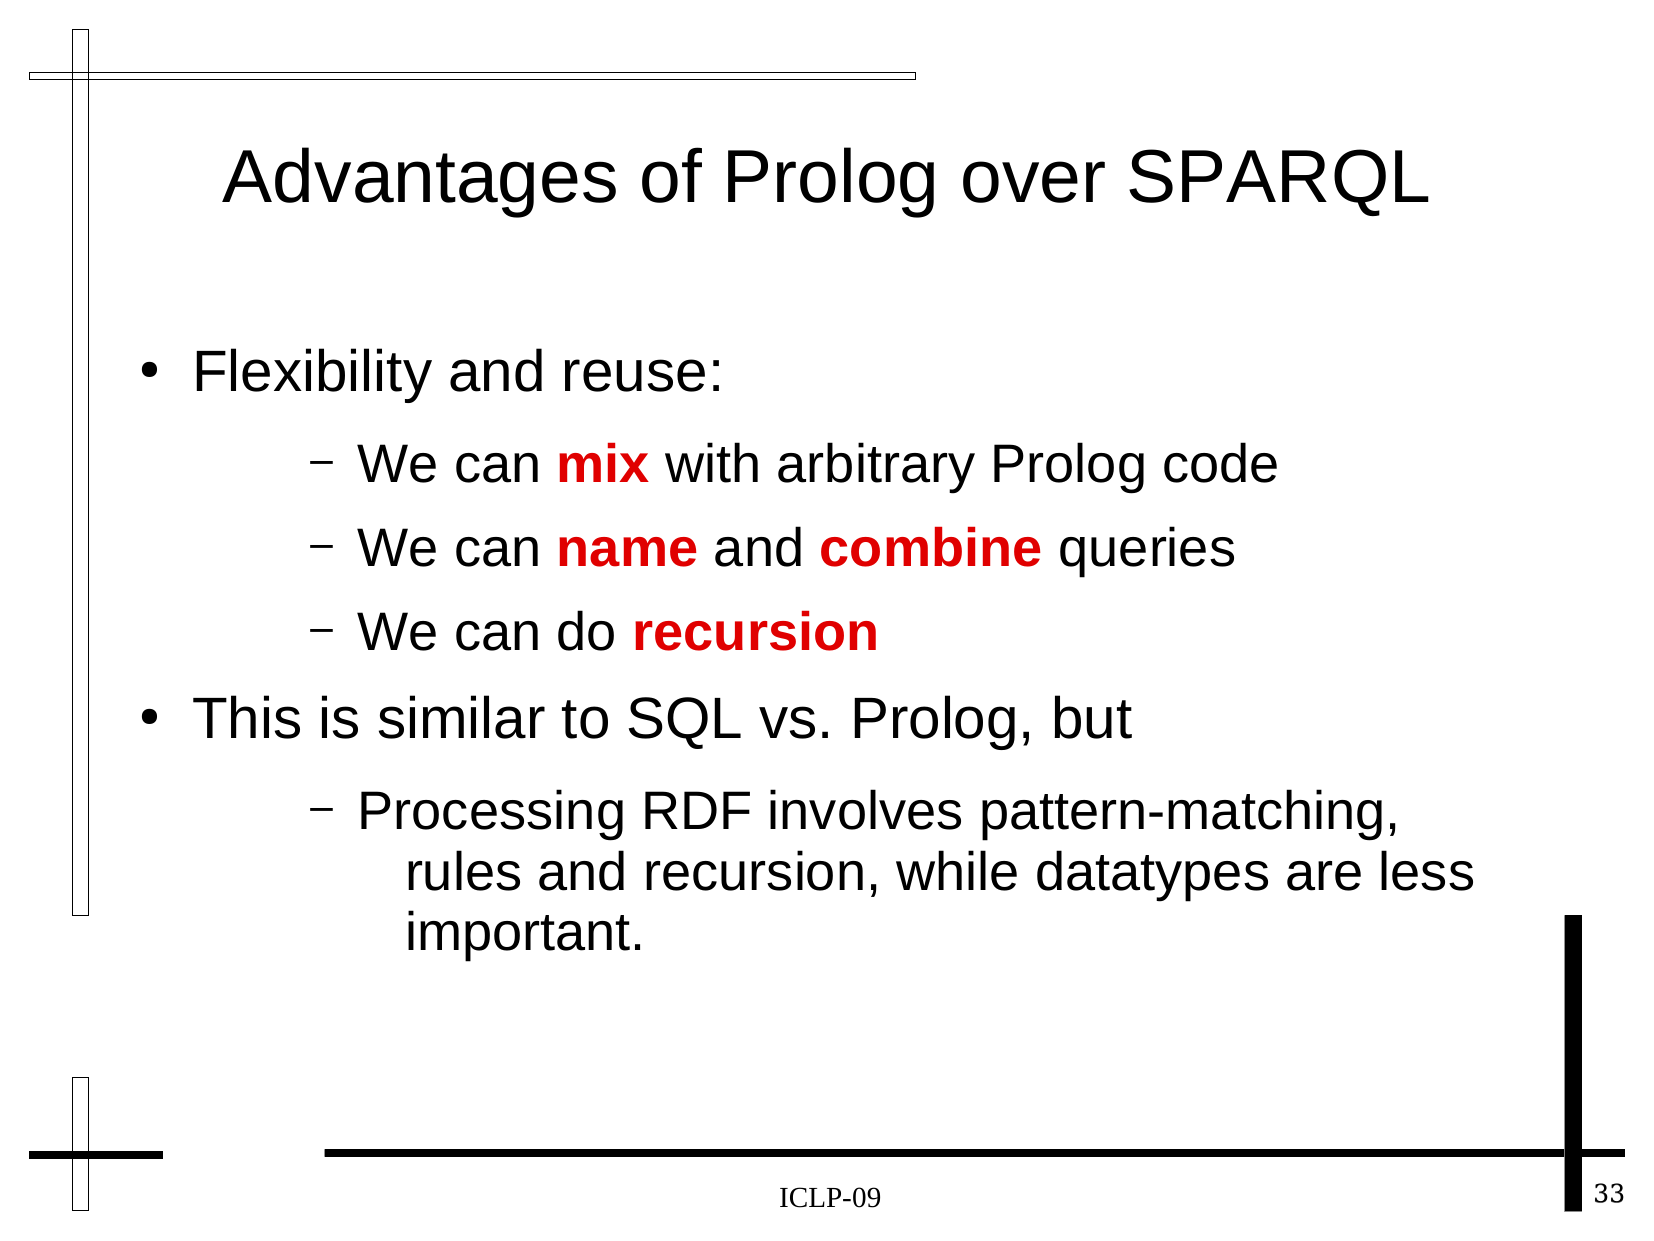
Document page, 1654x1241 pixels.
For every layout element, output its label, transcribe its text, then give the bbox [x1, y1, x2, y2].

list Flexibility and reuse: We can mix with arbitrary Prolog code We can name and combine queries We can do recursion This is similar to SQL vs. Prolog, but Processing RDF involves pattern-matching, rules and recursion, while datatypes are less important. [121, 338, 1534, 1112]
title Advantages of Prolog over SPARQL [121, 95, 1534, 258]
